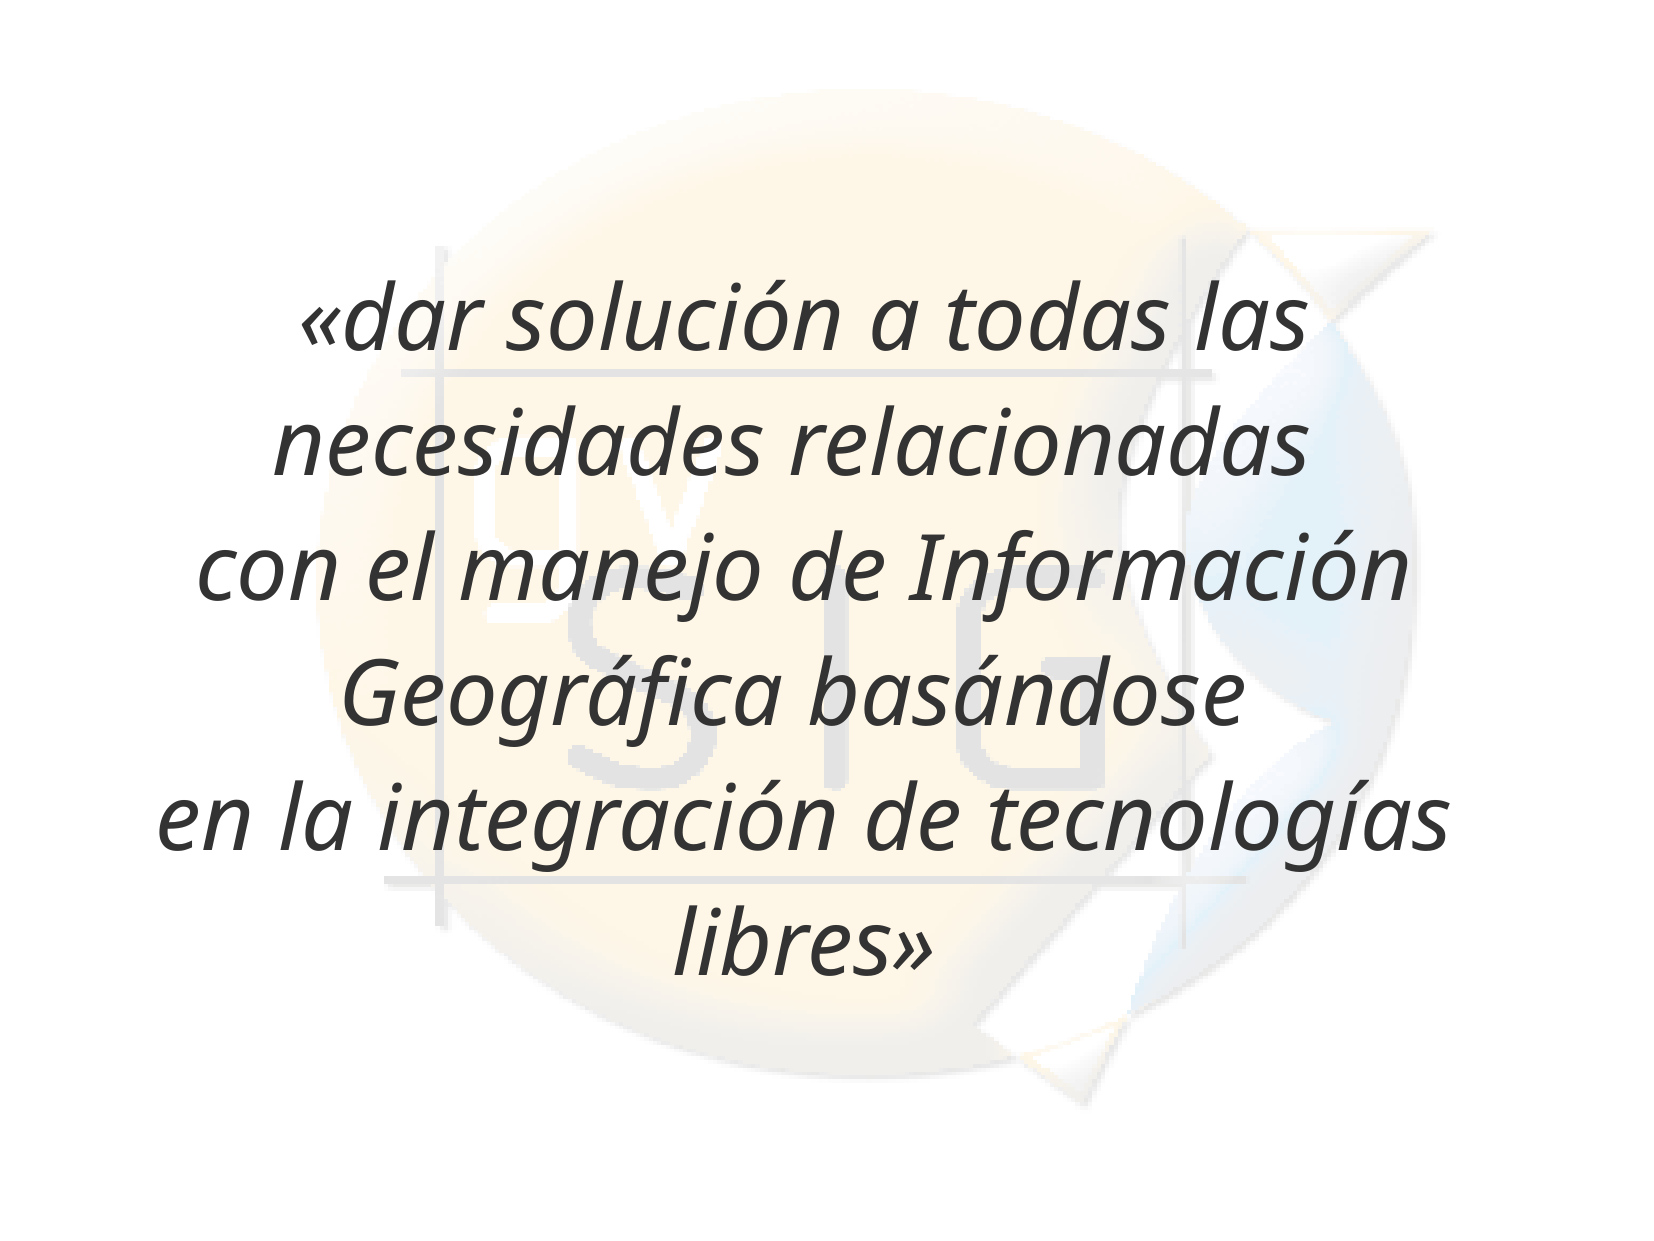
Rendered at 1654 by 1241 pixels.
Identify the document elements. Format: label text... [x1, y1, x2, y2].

text_box «dar solución a todas las necesidades relacionadas con el manejo de Información Geográfica basándose en la integración de tecnologías libres» [73, 147, 1536, 1108]
